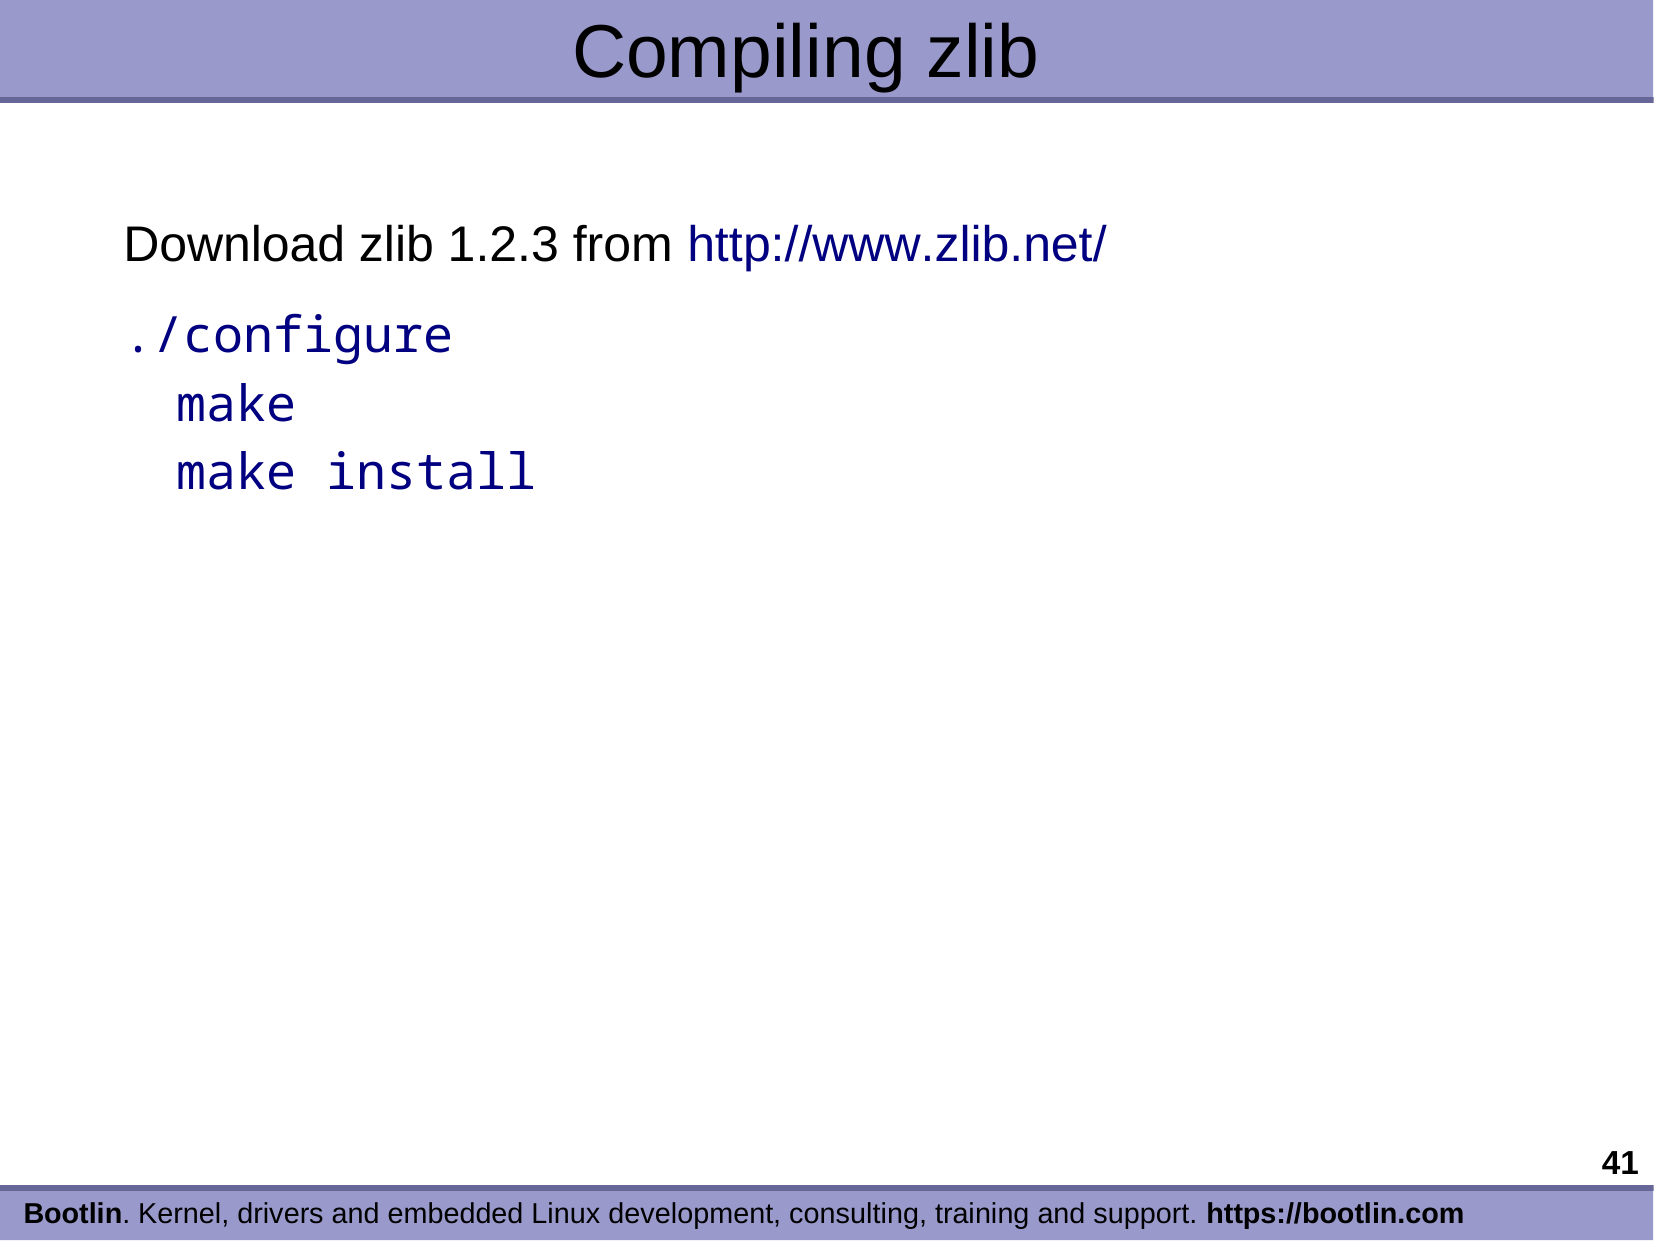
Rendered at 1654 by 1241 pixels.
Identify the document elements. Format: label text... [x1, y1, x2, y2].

title Compiling zlib [60, 5, 1551, 97]
list Download zlib 1.2.3 from http://www.zlib.net/ ./configure make make install [105, 216, 1518, 1066]
